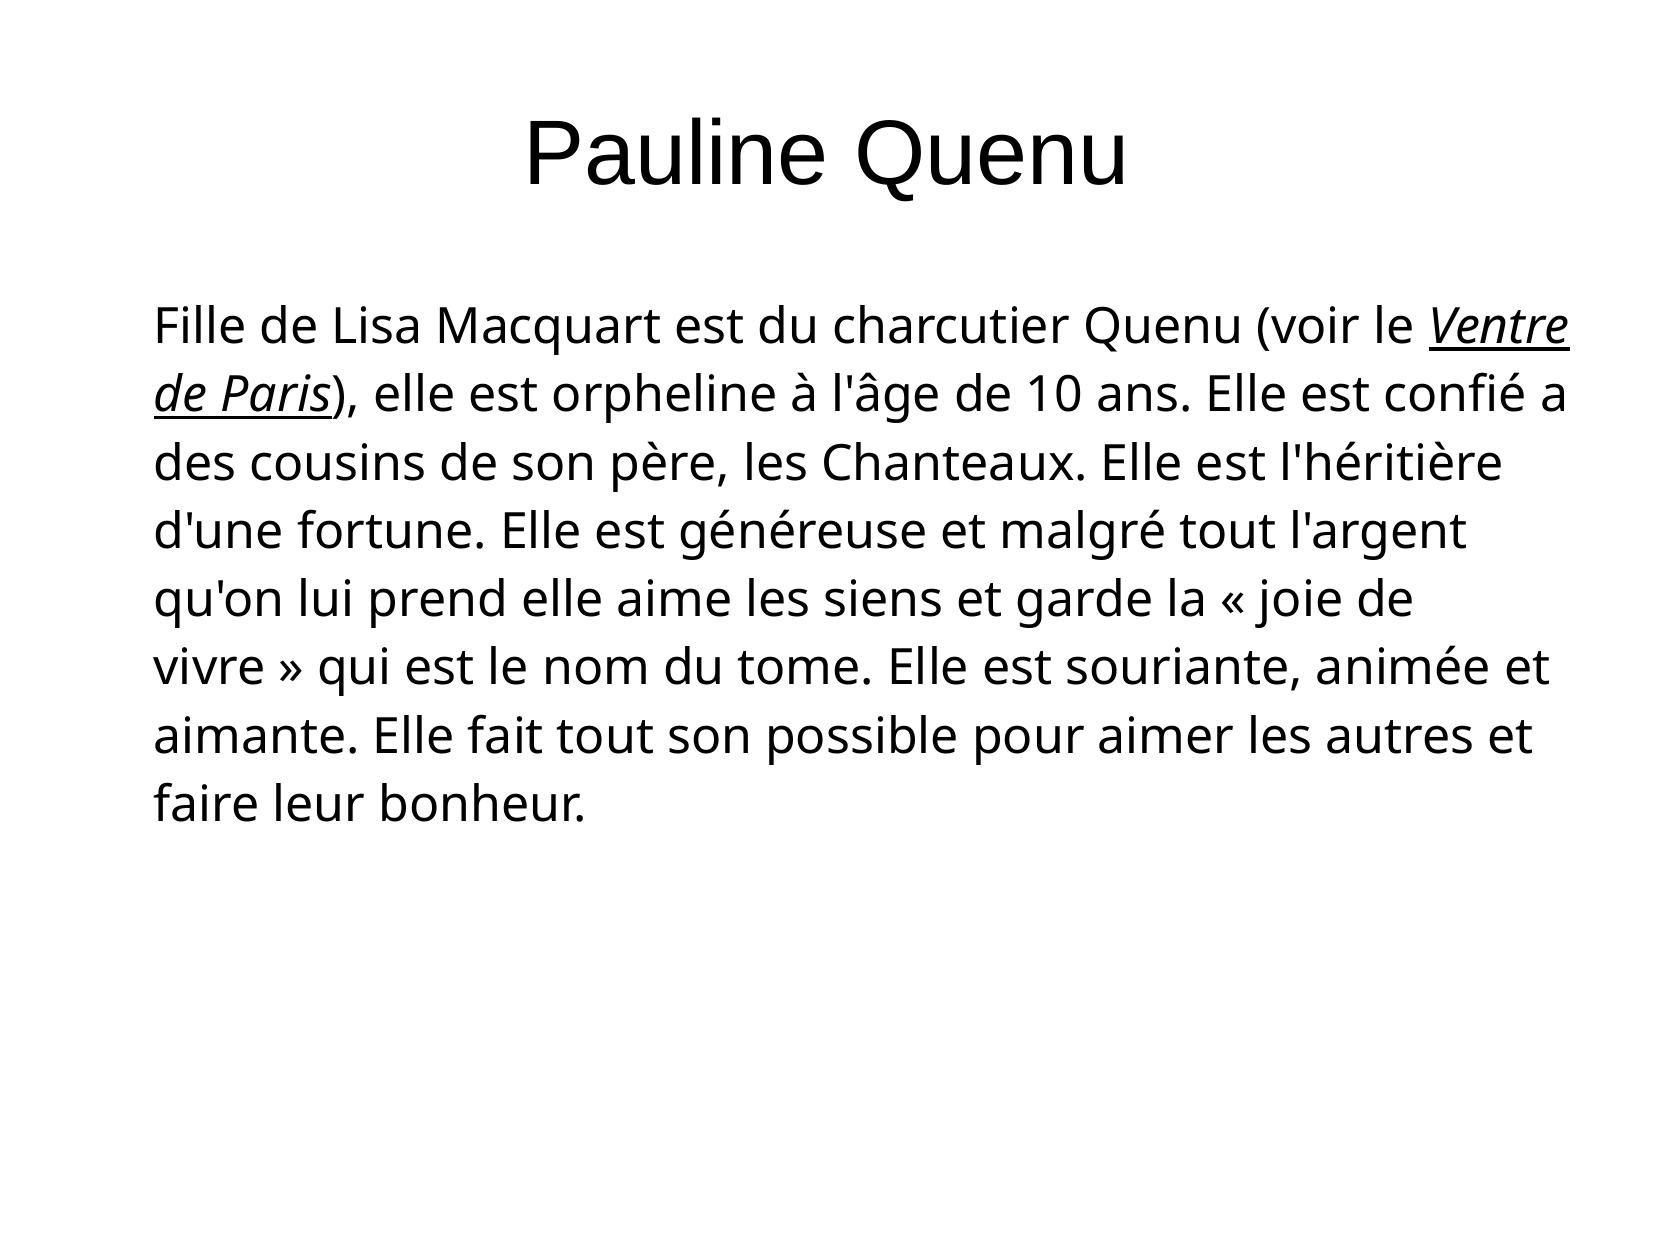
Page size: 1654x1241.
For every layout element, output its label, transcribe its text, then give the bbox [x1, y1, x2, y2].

title Pauline Quenu [82, 49, 1571, 257]
list Fille de Lisa Macquart est du charcutier Quenu (voir le Ventre de Paris), elle est orpheline à l'âge de 10 ans. Elle est confié a des cousins de son père, les Chanteaux. Elle est l'héritière d'une fortune. Elle est généreuse et malgré tout l'argent qu'on lui prend elle aime les siens et garde la « joie de vivre » qui est le nom du tome. Elle est souriante, animée et aimante. Elle fait tout son possible pour aimer les autres et faire leur bonheur. [82, 290, 1571, 1109]
